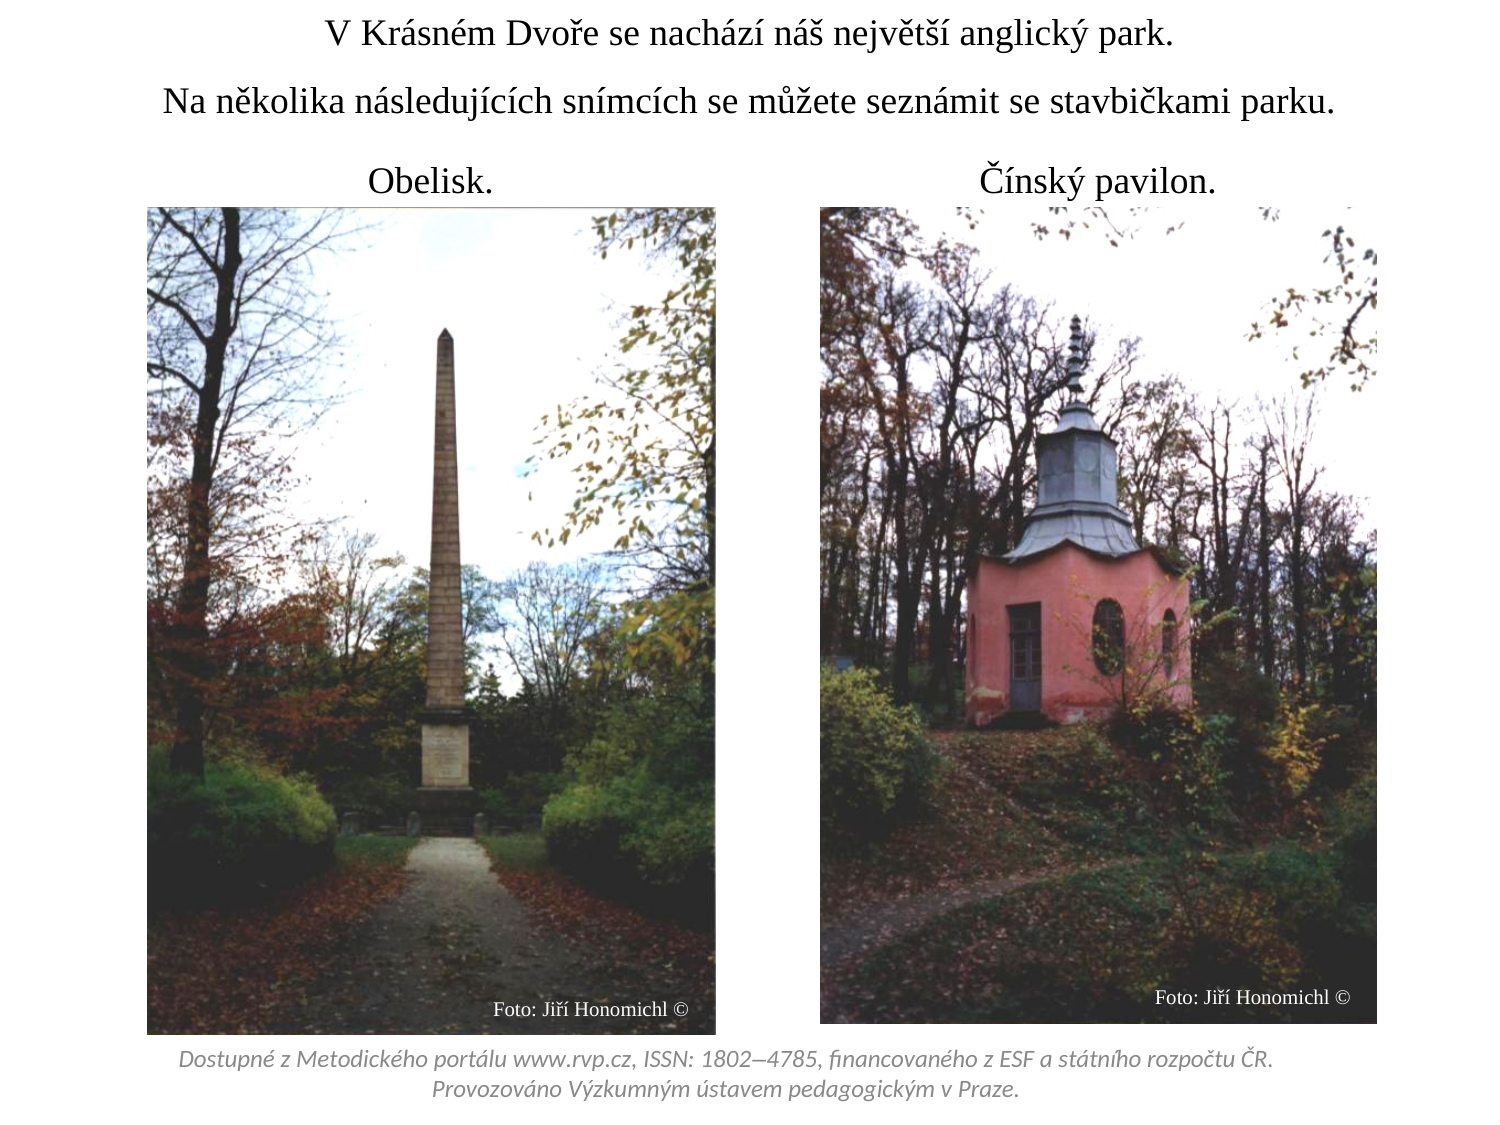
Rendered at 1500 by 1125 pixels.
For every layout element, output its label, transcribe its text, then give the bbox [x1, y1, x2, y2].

text_box Foto: Jiří Honomichl © [1139, 975, 1372, 1017]
text_box Foto: Jiří Honomichl © [478, 987, 710, 1029]
picture [820, 210, 1377, 1024]
text_box Obelisk. [147, 148, 715, 210]
picture [147, 207, 716, 1035]
text_box V Krásném Dvoře se nachází náš největší anglický park. Na několika následujících snímcích se můžete seznámit se stavbičkami parku. [0, 0, 1500, 129]
text_box Dostupné z Metodického portálu www.rvp.cz, ISSN: 1802–4785, financovaného z ESF a státního rozpočtu ČR. Provozováno Výzkumným ústavem pedagogickým v Praze. [105, 1042, 1348, 1103]
text_box Čínský pavilon. [820, 148, 1377, 210]
